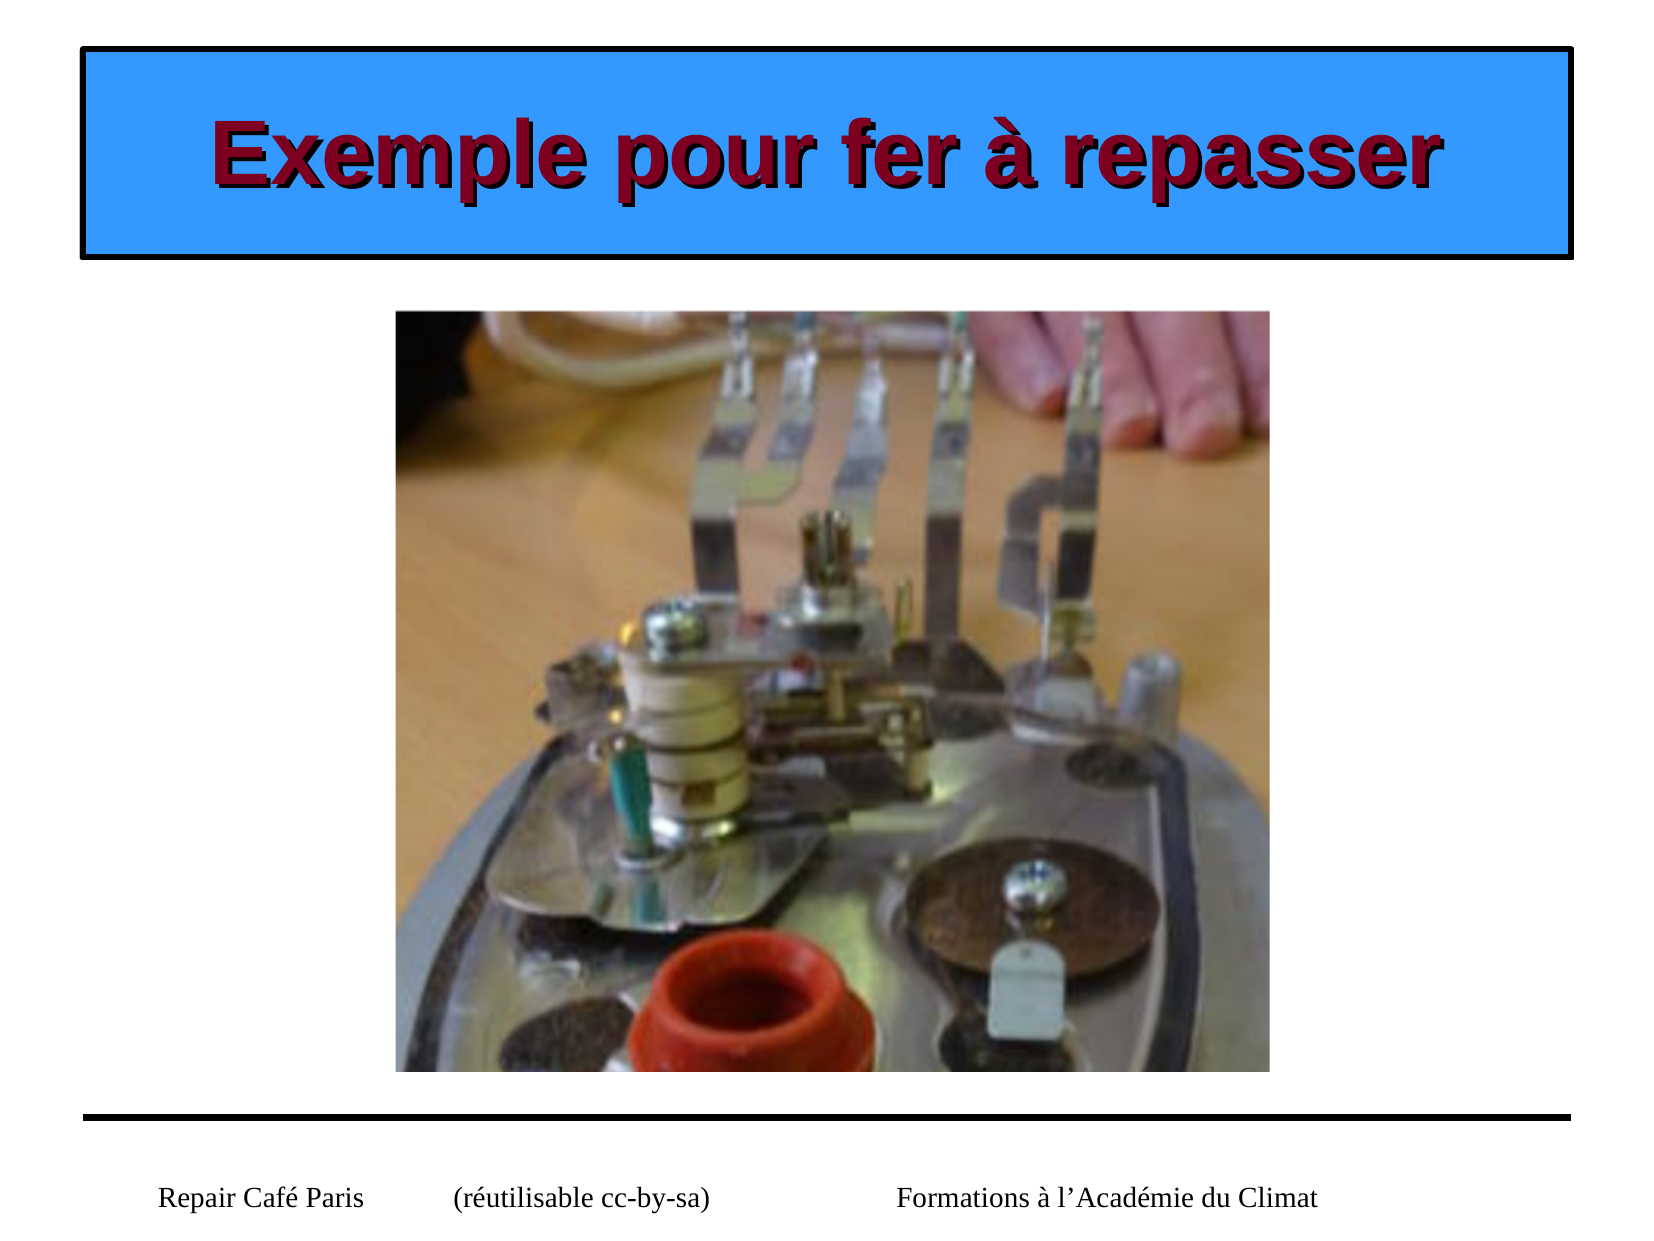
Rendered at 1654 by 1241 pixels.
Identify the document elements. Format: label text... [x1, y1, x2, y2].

title Exemple pour fer à repasser [82, 49, 1571, 257]
picture [395, 310, 1270, 1072]
